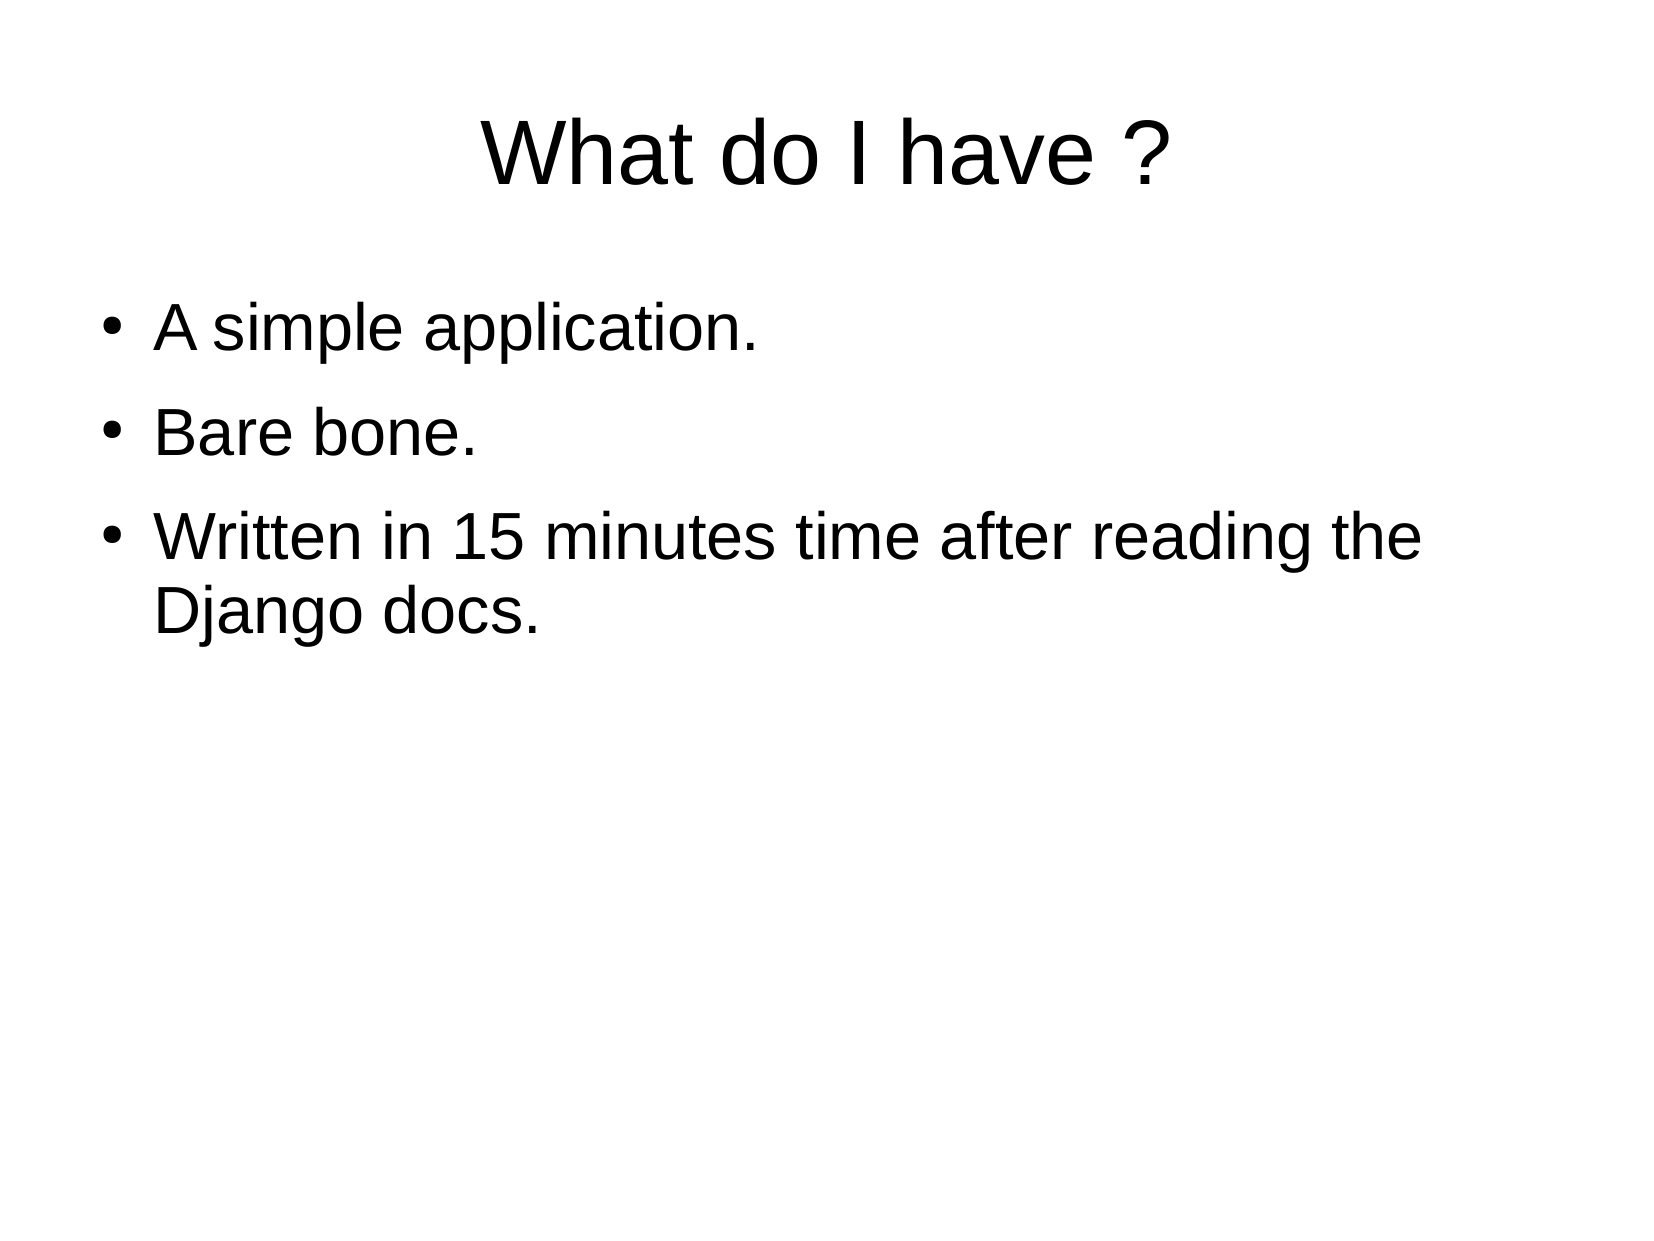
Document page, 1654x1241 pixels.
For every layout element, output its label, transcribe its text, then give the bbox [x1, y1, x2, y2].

title What do I have ? [82, 49, 1571, 257]
list A simple application. Bare bone. Written in 15 minutes time after reading the Django docs. [82, 290, 1571, 1109]
